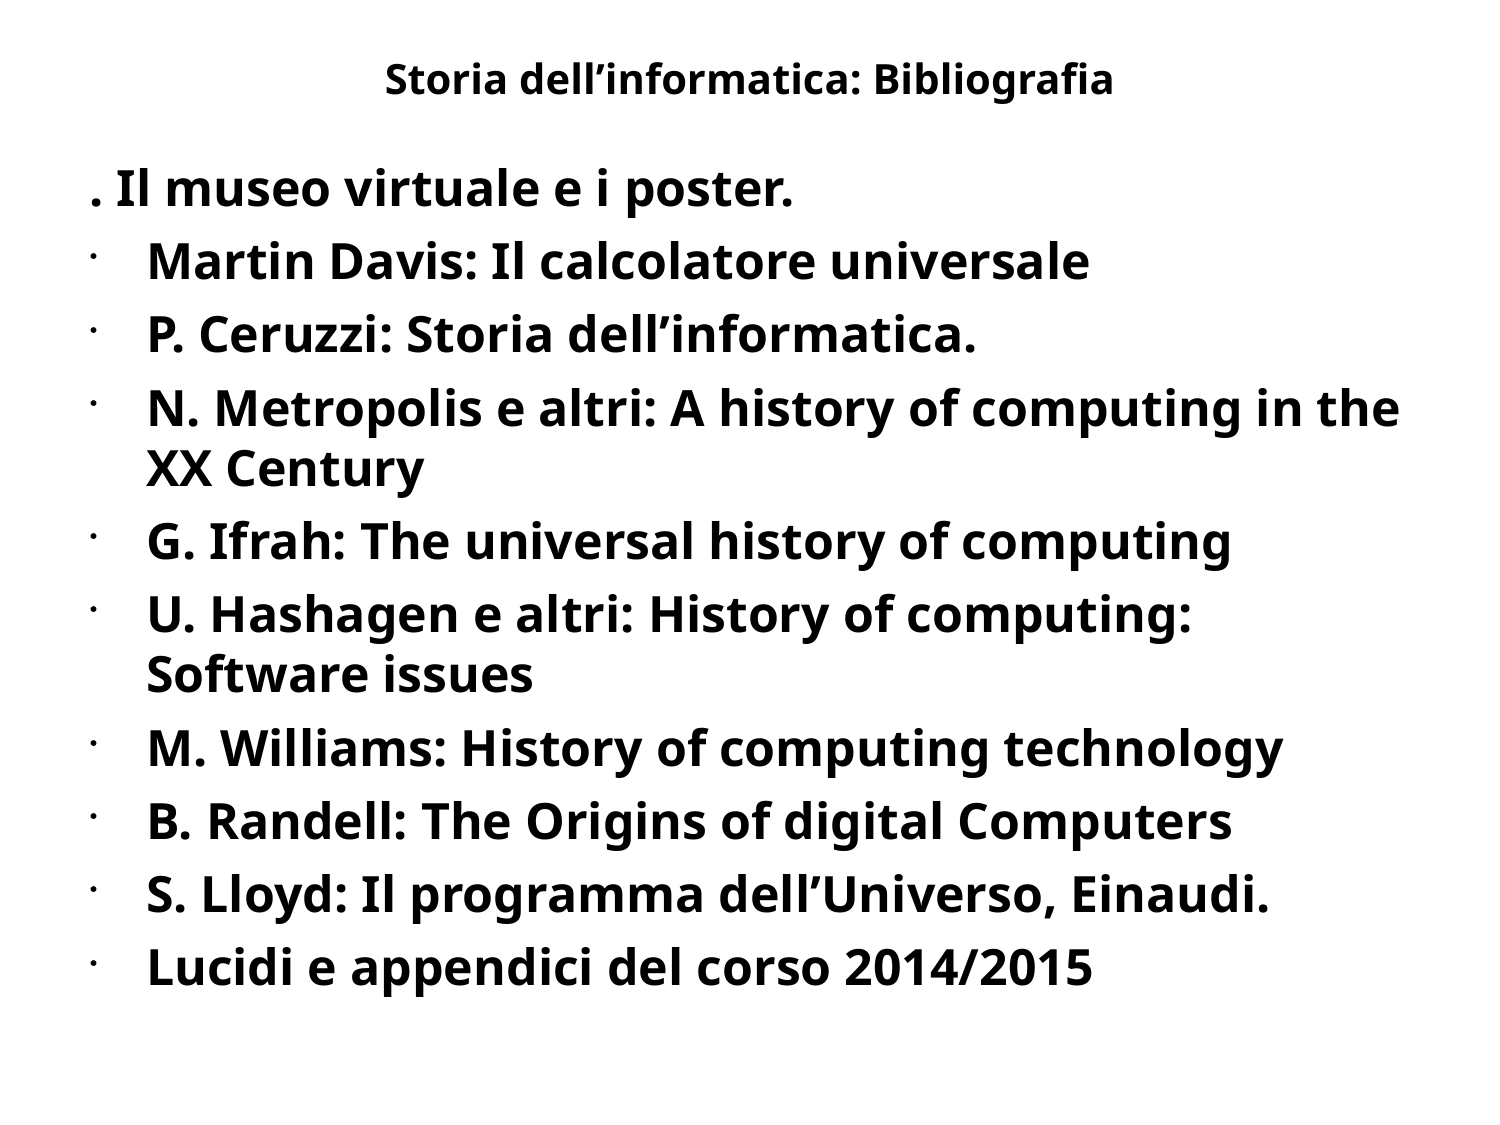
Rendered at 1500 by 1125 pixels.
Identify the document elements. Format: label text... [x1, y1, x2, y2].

title Storia dell’informatica: Bibliografia [75, 45, 1425, 148]
list . Il museo virtuale e i poster. Martin Davis: Il calcolatore universale P. Ceruzzi: Storia dell’informatica. N. Metropolis e altri: A history of computing in the XX Century G. Ifrah: The universal history of computing U. Hashagen e altri: History of computing: Software issues M. Williams: History of computing technology B. Randell: The Origins of digital Computers S. Lloyd: Il programma dell’Universo, Einaudi. Lucidi e appendici del corso 2014/2015 [75, 148, 1425, 1071]
